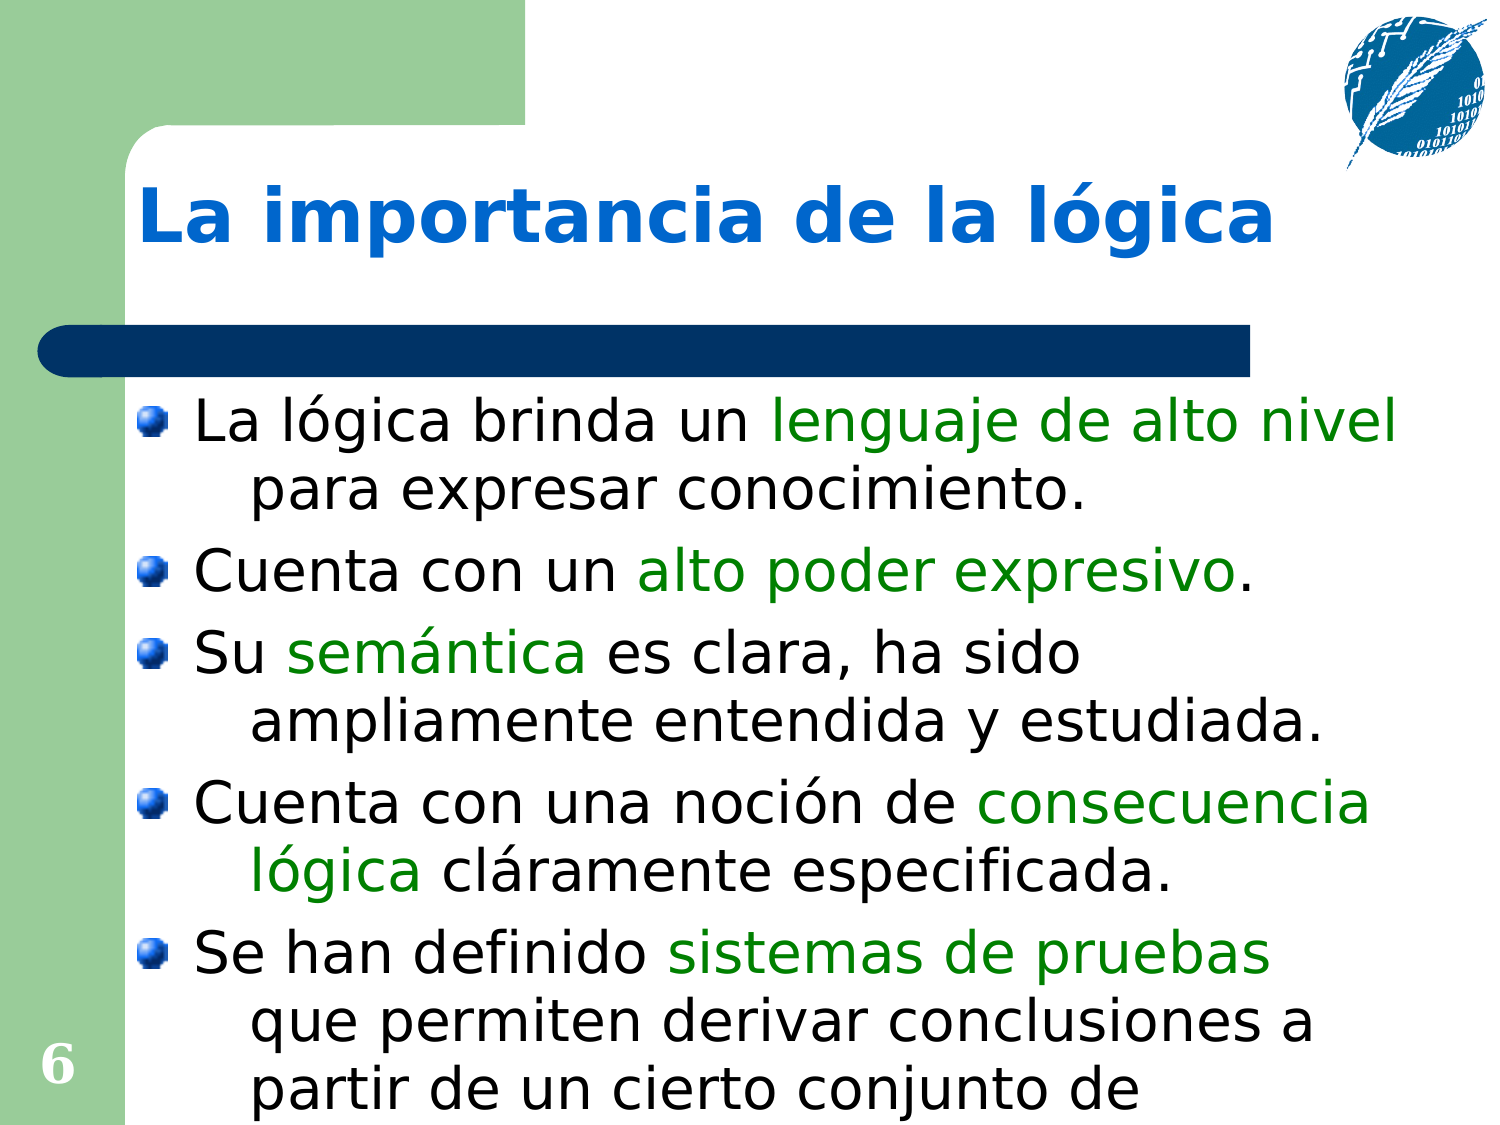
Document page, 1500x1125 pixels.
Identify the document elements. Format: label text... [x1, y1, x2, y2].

picture [1436, 127, 1450, 136]
list La lógica brinda un lenguaje de alto nivel para expresar conocimiento. Cuenta con un alto poder expresivo. Su semántica es clara, ha sido ampliamente entendida y estudiada. Cuenta con una noción de consecuencia lógica cláramente especificada. Se han definido sistemas de pruebas que permiten derivar conclusiones a partir de un cierto conjunto de premisas. [137, 387, 1400, 1123]
title La importancia de la lógica [136, 136, 1414, 301]
picture [1341, 15, 1487, 172]
picture [1427, 138, 1431, 148]
picture [1416, 140, 1425, 149]
picture [1433, 139, 1440, 147]
